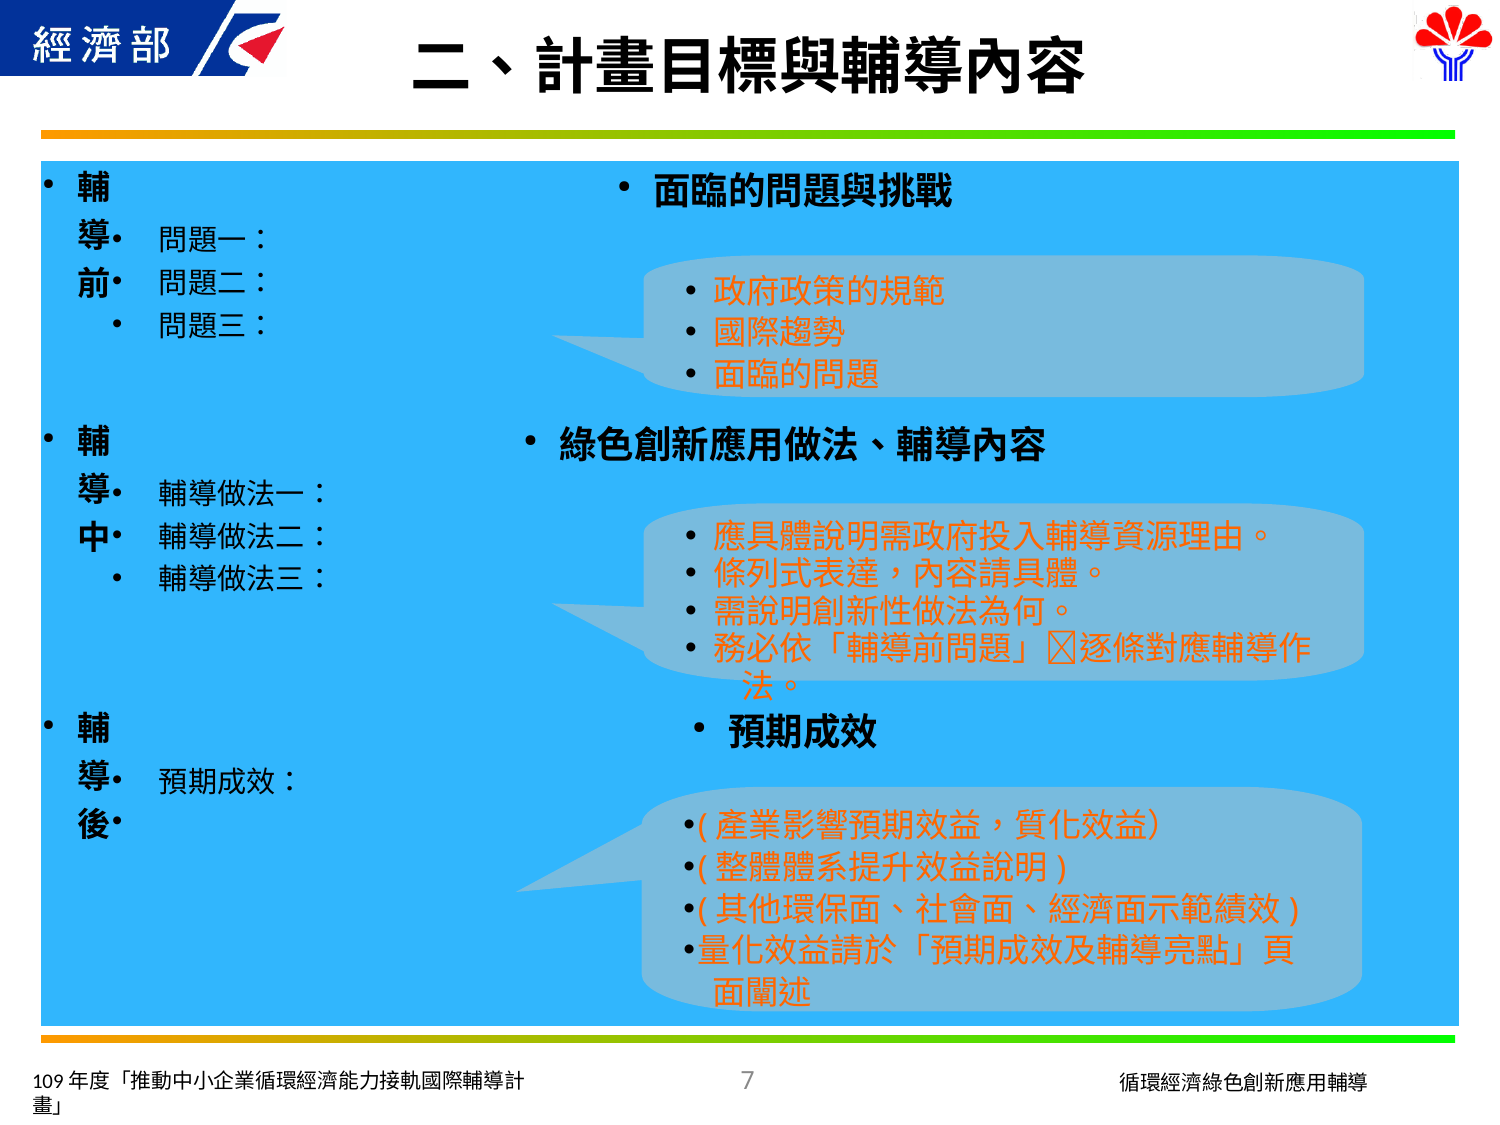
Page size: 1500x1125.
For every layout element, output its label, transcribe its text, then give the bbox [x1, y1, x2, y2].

table_cell 輔導做法一： 輔導做法二： 輔導做法三： [112, 471, 1459, 702]
text_box (產業影響預期效益，質化效益） (整體體系提升效益說明) (其他環保面、社會面、經濟面示範績效) 量化效益請於「預期成效及輔導亮點」頁面闡述 [515, 786, 1363, 1012]
text_box 應具體說明需政府投入輔導資源理由。 條列式表達，內容請具體。 需說明創新性做法為何。 務必依「輔導前問題」逐條對應輔導作法。 [551, 503, 1365, 681]
table_cell 綠色創新應用做法、輔導內容 [112, 415, 1459, 471]
text_box 7 [572, 1051, 923, 1112]
table_cell 預期成效： [112, 758, 1459, 1026]
table_cell 預期成效 [112, 702, 1459, 758]
table_header 輔導前 [41, 161, 112, 415]
table_header 面臨的問題與挑戰 [112, 161, 1459, 217]
table_cell 輔導後 [41, 702, 112, 1026]
text_box 政府政策的規範 國際趨勢 面臨的問題 [551, 255, 1365, 398]
title 二、計畫目標與輔導內容 [0, 19, 1497, 109]
table_cell 問題一： 問題二： 問題三： [112, 217, 1459, 415]
table_cell 輔導中 [41, 415, 112, 702]
